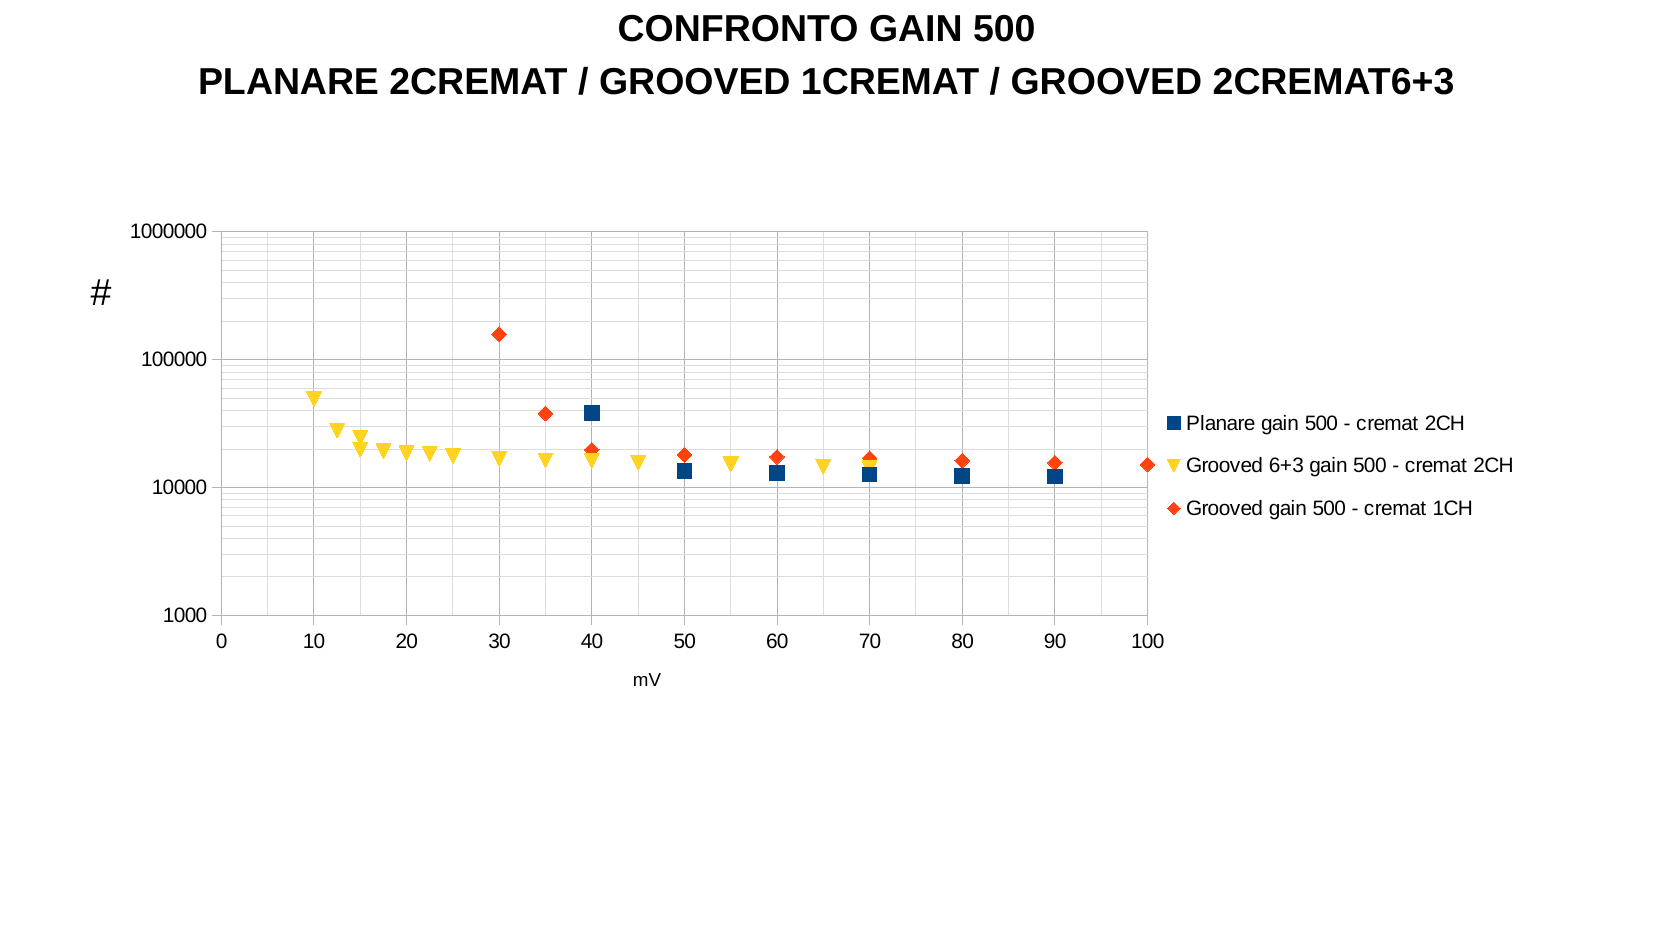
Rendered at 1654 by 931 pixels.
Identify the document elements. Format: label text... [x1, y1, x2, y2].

text_box CONFRONTO GAIN 500 [0, 0, 1654, 53]
text_box # [75, 264, 112, 321]
chart [112, 209, 1546, 722]
text_box PLANARE 2CREMAT / GROOVED 1CREMAT / GROOVED 2CREMAT6+3 [0, 53, 1654, 110]
